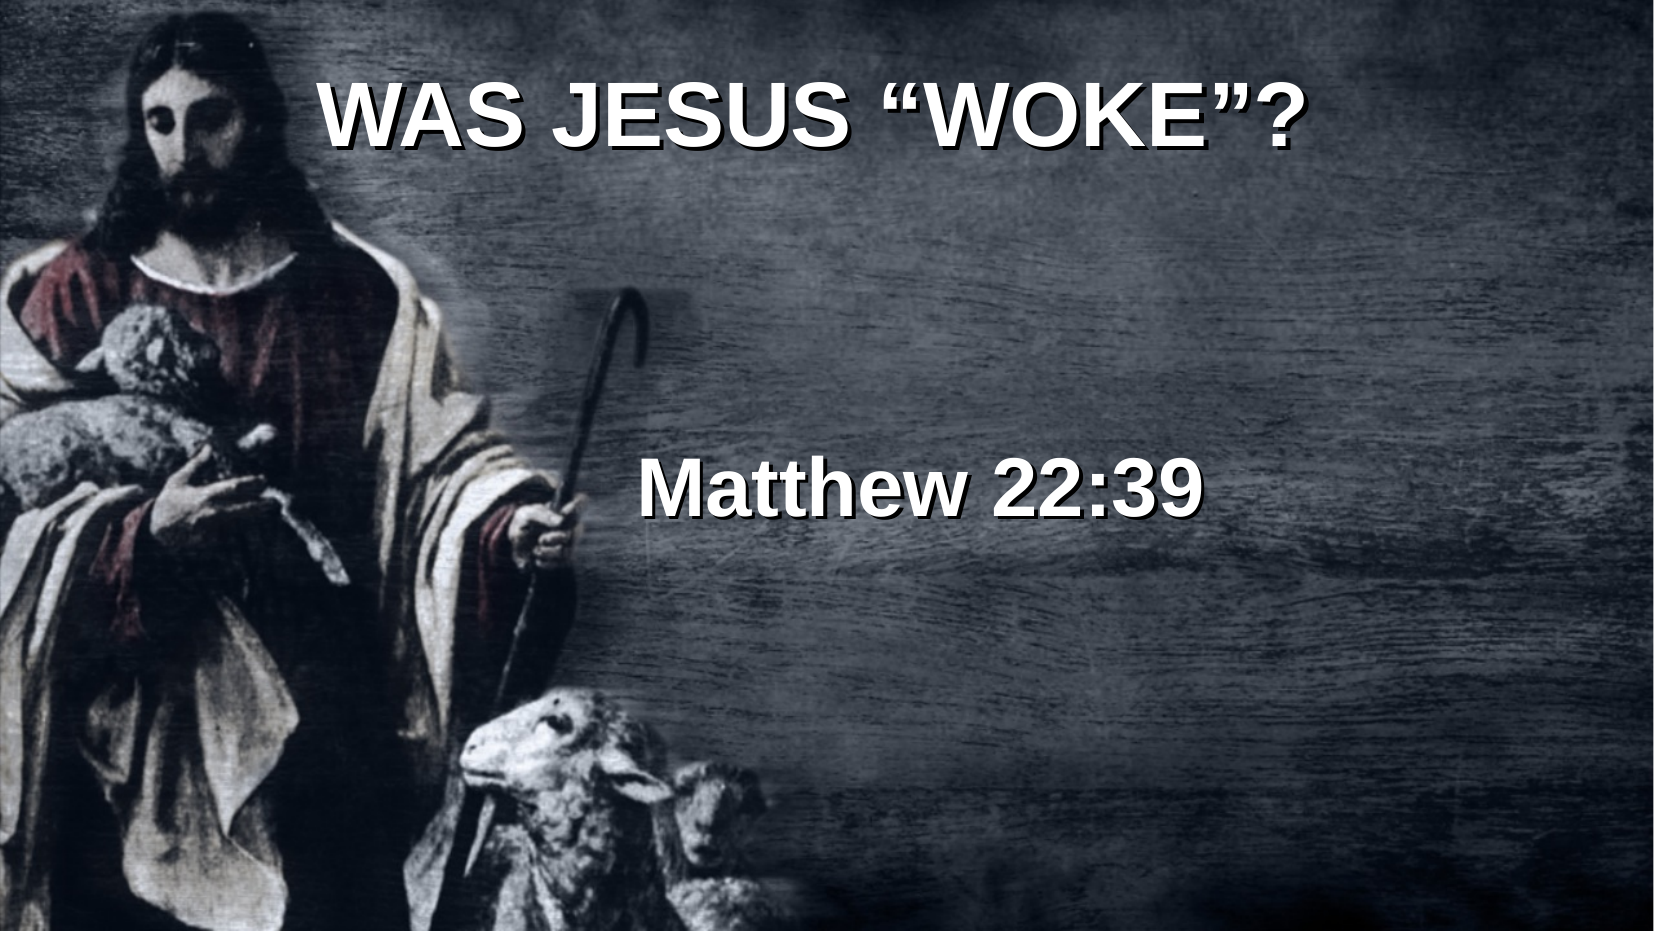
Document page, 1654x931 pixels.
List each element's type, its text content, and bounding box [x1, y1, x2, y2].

subtitle Matthew 22:39 [270, 217, 1571, 758]
picture [0, 0, 1654, 931]
title WAS JESUS “WOKE”? [82, 37, 1571, 193]
